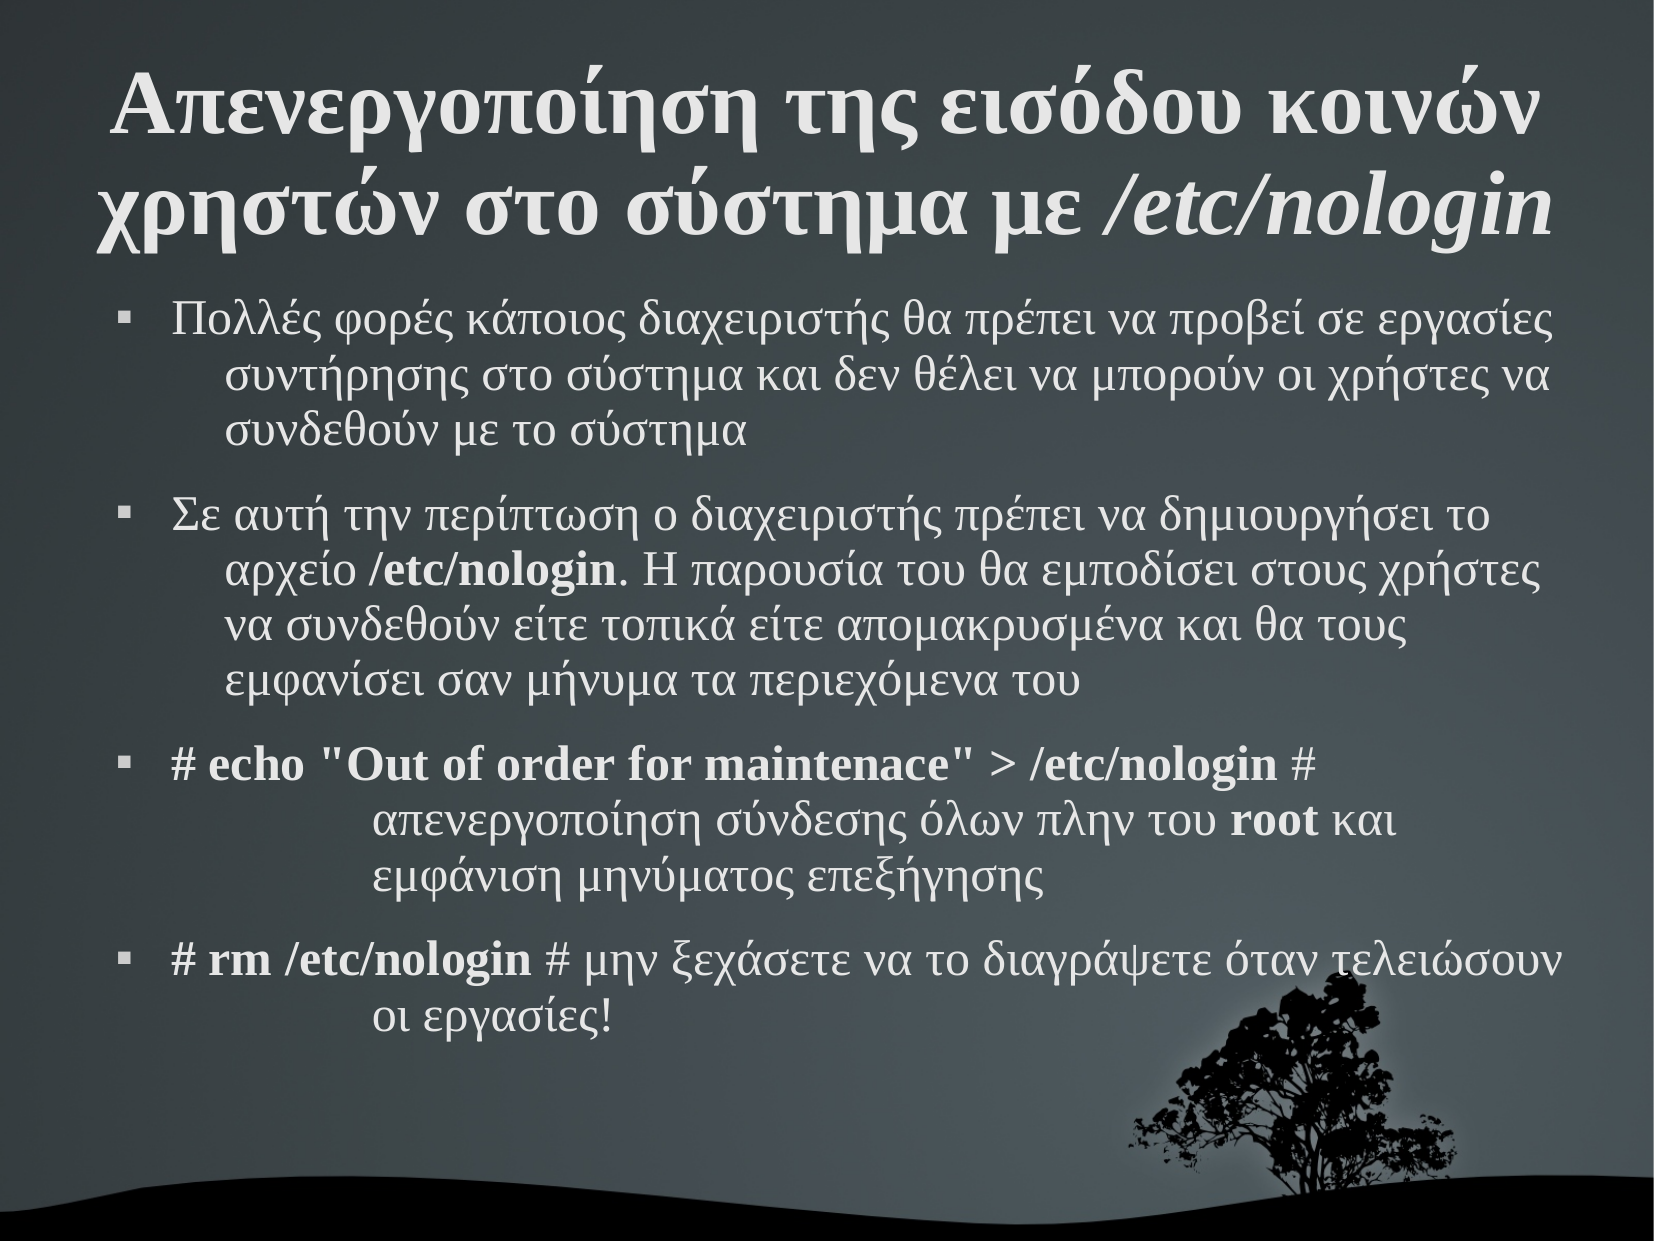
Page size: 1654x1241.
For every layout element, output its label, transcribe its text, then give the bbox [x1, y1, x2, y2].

list Πολλές φορές κάποιος διαχειριστής θα πρέπει να προβεί σε εργασίες συντήρησης στο σύστημα και δεν θέλει να μπορούν οι χρήστες να συνδεθούν με το σύστημα Σε αυτή την περίπτωση ο διαχειριστής πρέπει να δημιουργήσει το αρχείο /etc/nologin. Η παρουσία του θα εμποδίσει στους χρήστες να συνδεθούν είτε τοπικά είτε απομακρυσμένα και θα τους εμφανίσει σαν μήνυμα τα περιεχόμενα του # echo "Out of order for maintenace" > /etc/nologin # απενεργοποίηση σύνδεσης όλων πλην του root και εμφάνιση μηνύματος επεξήγησης # rm /etc/nologin # μην ξεχάσετε να το διαγράψετε όταν τελειώσουν οι εργασίες! [82, 290, 1571, 1124]
title Απενεργοποίηση της εισόδου κοινών χρηστών στο σύστημα με /etc/nologin [82, 33, 1571, 273]
picture [0, 0, 1654, 1241]
